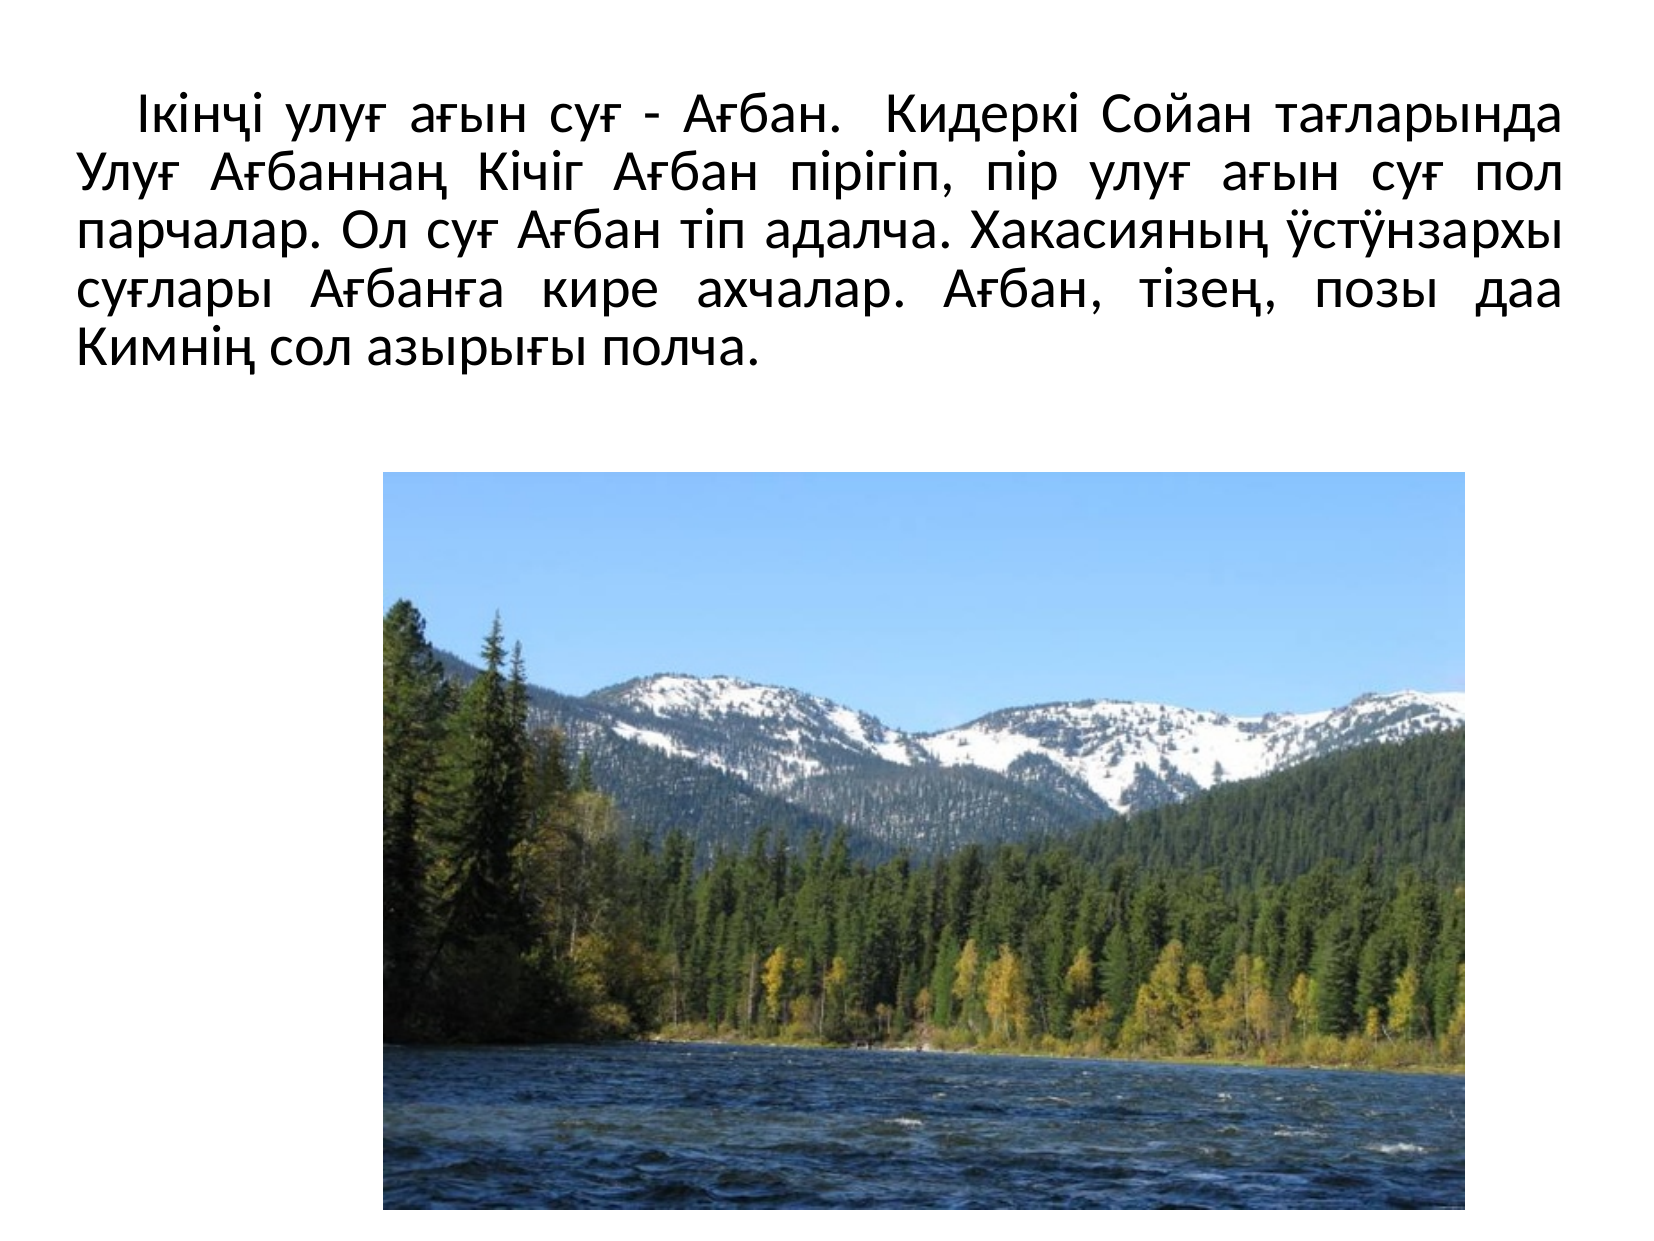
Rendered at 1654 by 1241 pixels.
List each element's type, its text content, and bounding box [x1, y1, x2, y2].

picture [383, 472, 1465, 1210]
list Ікінҷі улуғ ағын суғ - Ағбан. Кидеркі Сойан тағларында Улуғ Ағбаннаң Кічіг Ағбан пірігіп, пір улуғ ағын суғ пол парчалар. Ол суғ Ағбан тіп адалча. Хакасияның ӱстӱнзархы суғлары Ағбанға кире ахчалар. Ағбан, тізең, позы даа Кимнің сол азырығы полча. [76, 88, 1565, 1114]
